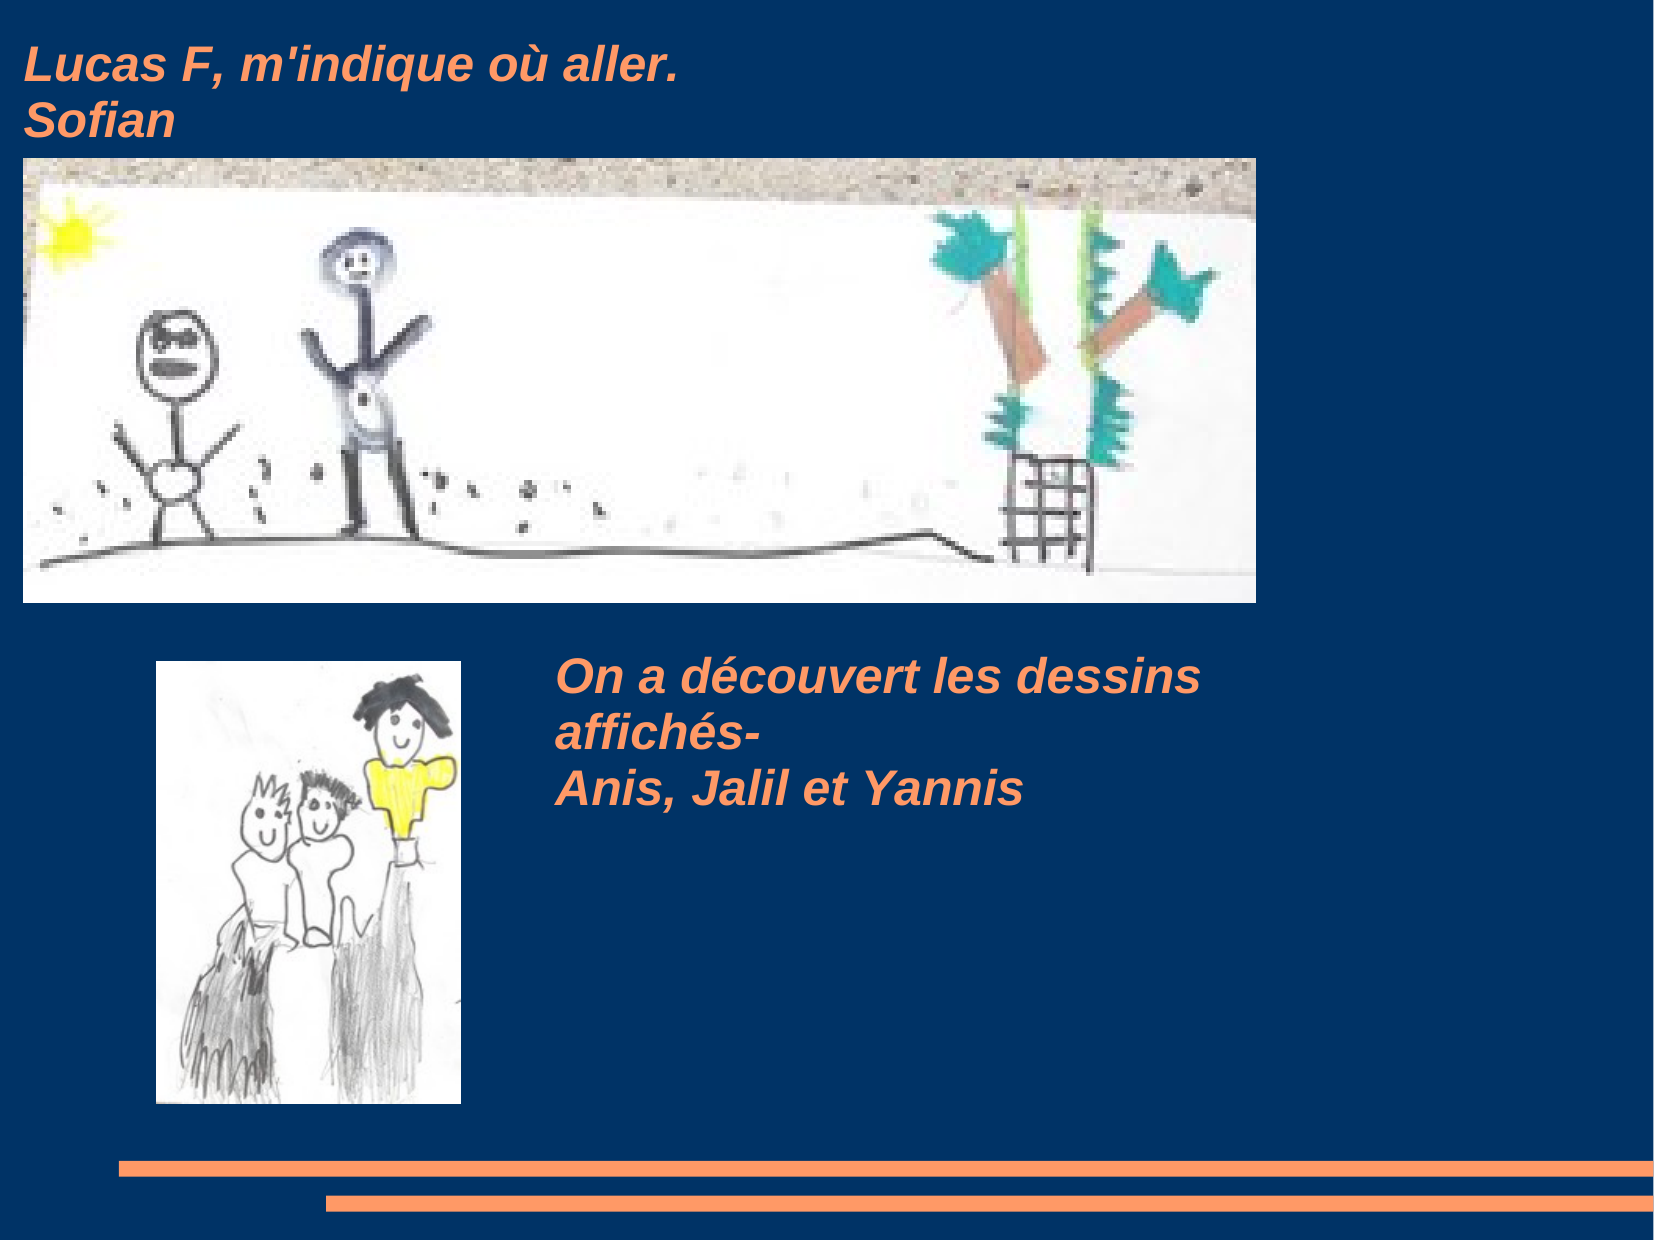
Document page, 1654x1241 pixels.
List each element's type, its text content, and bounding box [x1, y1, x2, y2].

picture [156, 661, 461, 1104]
picture [23, 158, 1256, 603]
title Lucas F, m'indique où aller. Sofian [23, 35, 846, 150]
text_box On a découvert les dessins affichés- Anis, Jalil et Yannis [555, 646, 1382, 818]
